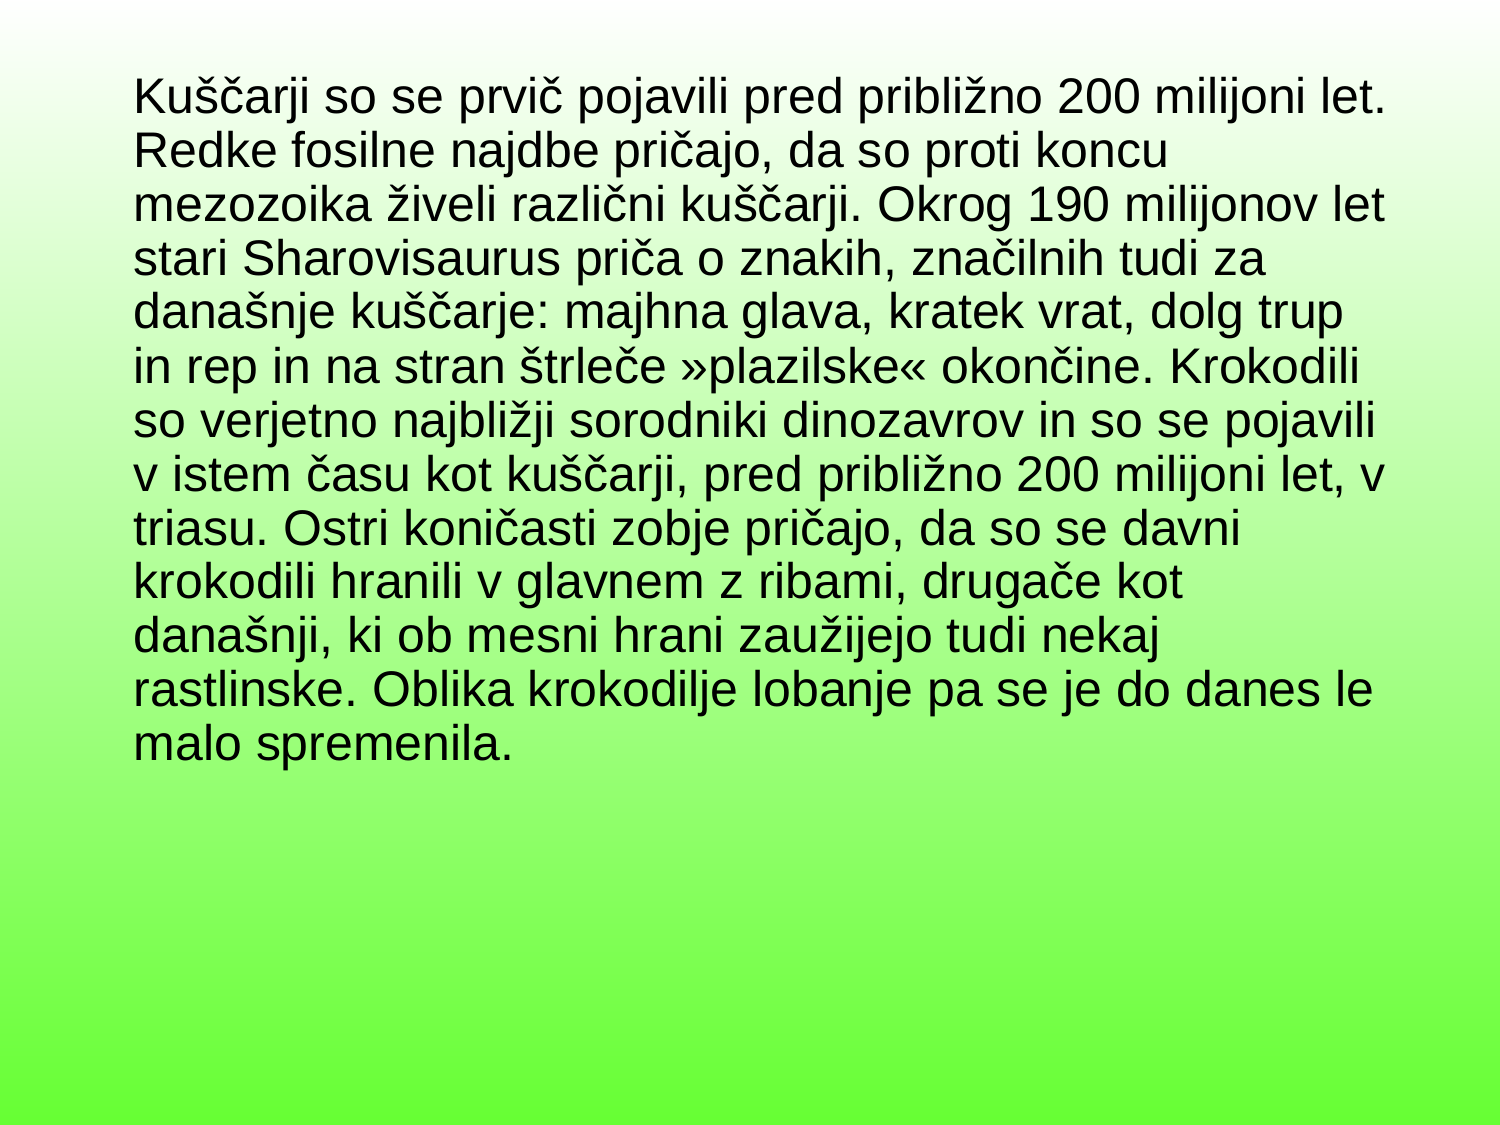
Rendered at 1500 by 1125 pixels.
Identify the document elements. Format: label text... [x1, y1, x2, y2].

list Kuščarji so se prvič pojavili pred približno 200 milijoni let. Redke fosilne najdbe pričajo, da so proti koncu mezozoika živeli različni kuščarji. Okrog 190 milijonov let stari Sharovisaurus priča o znakih, značilnih tudi za današnje kuščarje: majhna glava, kratek vrat, dolg trup in rep in na stran štrleče »plazilske« okončine. Krokodili so verjetno najbližji sorodniki dinozavrov in so se pojavili v istem času kot kuščarji, pred približno 200 milijoni let, v triasu. Ostri koničasti zobje pričajo, da so se davni krokodili hranili v glavnem z ribami, drugače kot današnji, ki ob mesni hrani zaužijejo tudi nekaj rastlinske. Oblika krokodilje lobanje pa se je do danes le malo spremenila. [62, 62, 1413, 805]
